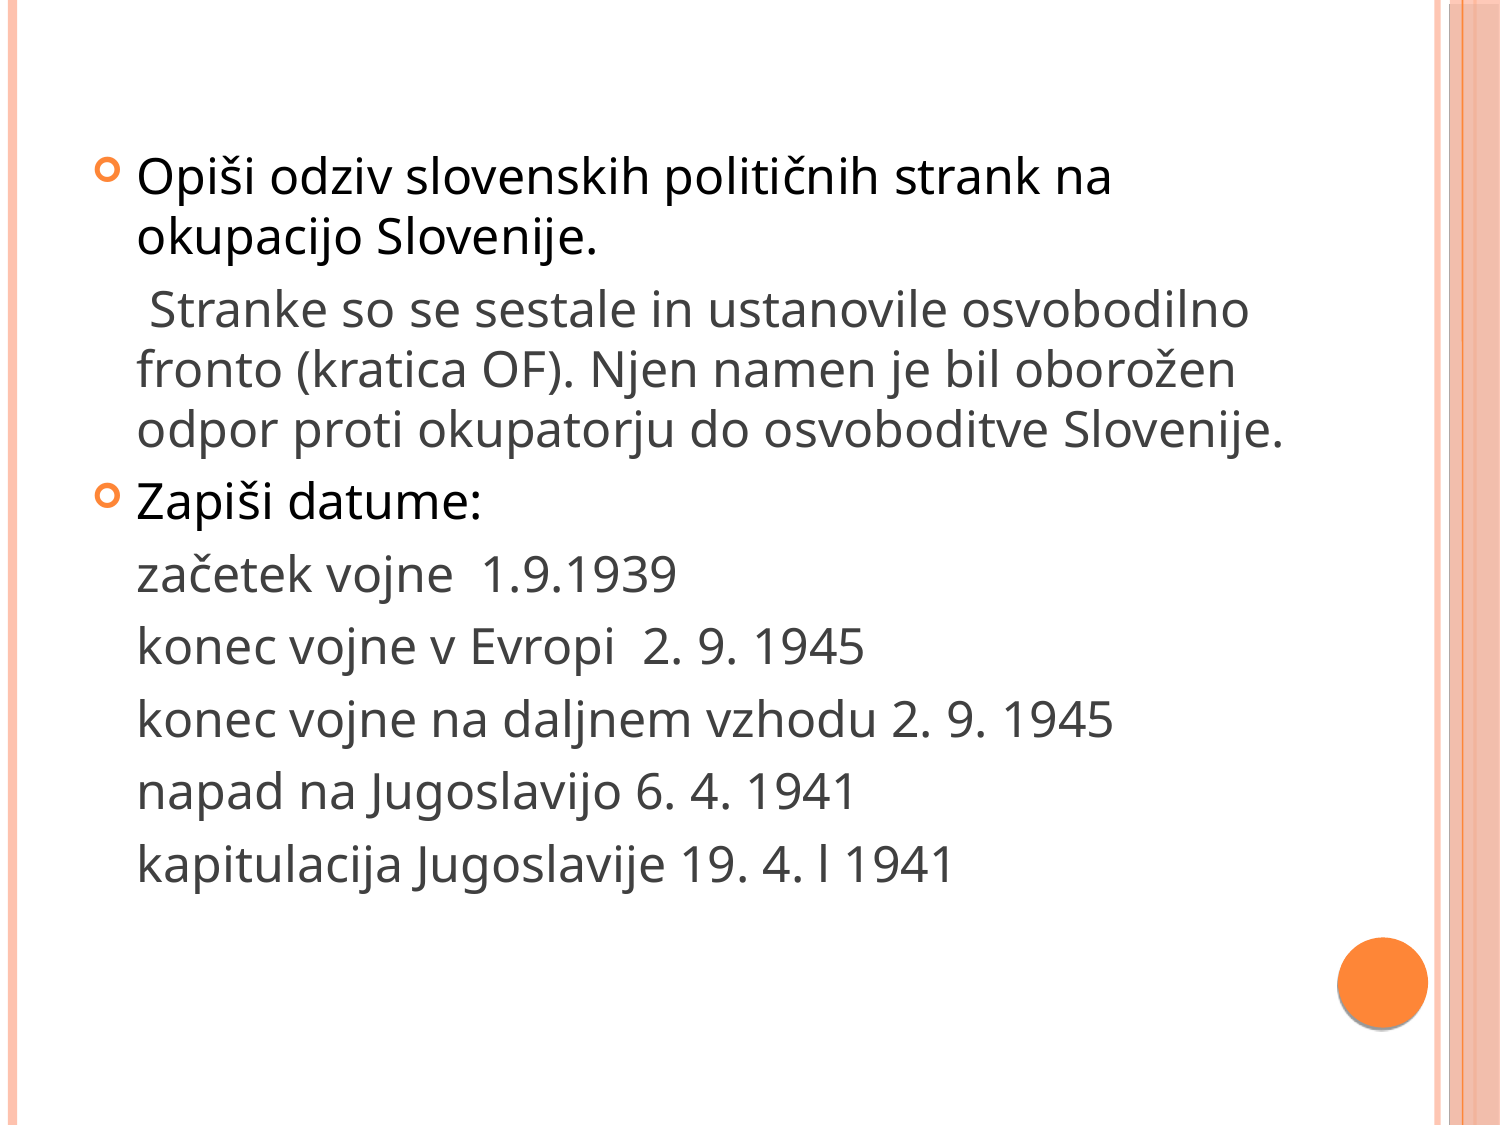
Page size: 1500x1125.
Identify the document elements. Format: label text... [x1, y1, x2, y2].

list Opiši odziv slovenskih političnih strank na okupacijo Slovenije. Stranke so se sestale in ustanovile osvobodilno fronto (kratica OF). Njen namen je bil oborožen odpor proti okupatorju do osvoboditve Slovenije. Zapiši datume: začetek vojne 1.9.1939 konec vojne v Evropi 2. 9. 1945 konec vojne na daljnem vzhodu 2. 9. 1945 napad na Jugoslavijo 6. 4. 1941 kapitulacija Jugoslavije 19. 4. l 1941 [76, 137, 1302, 937]
